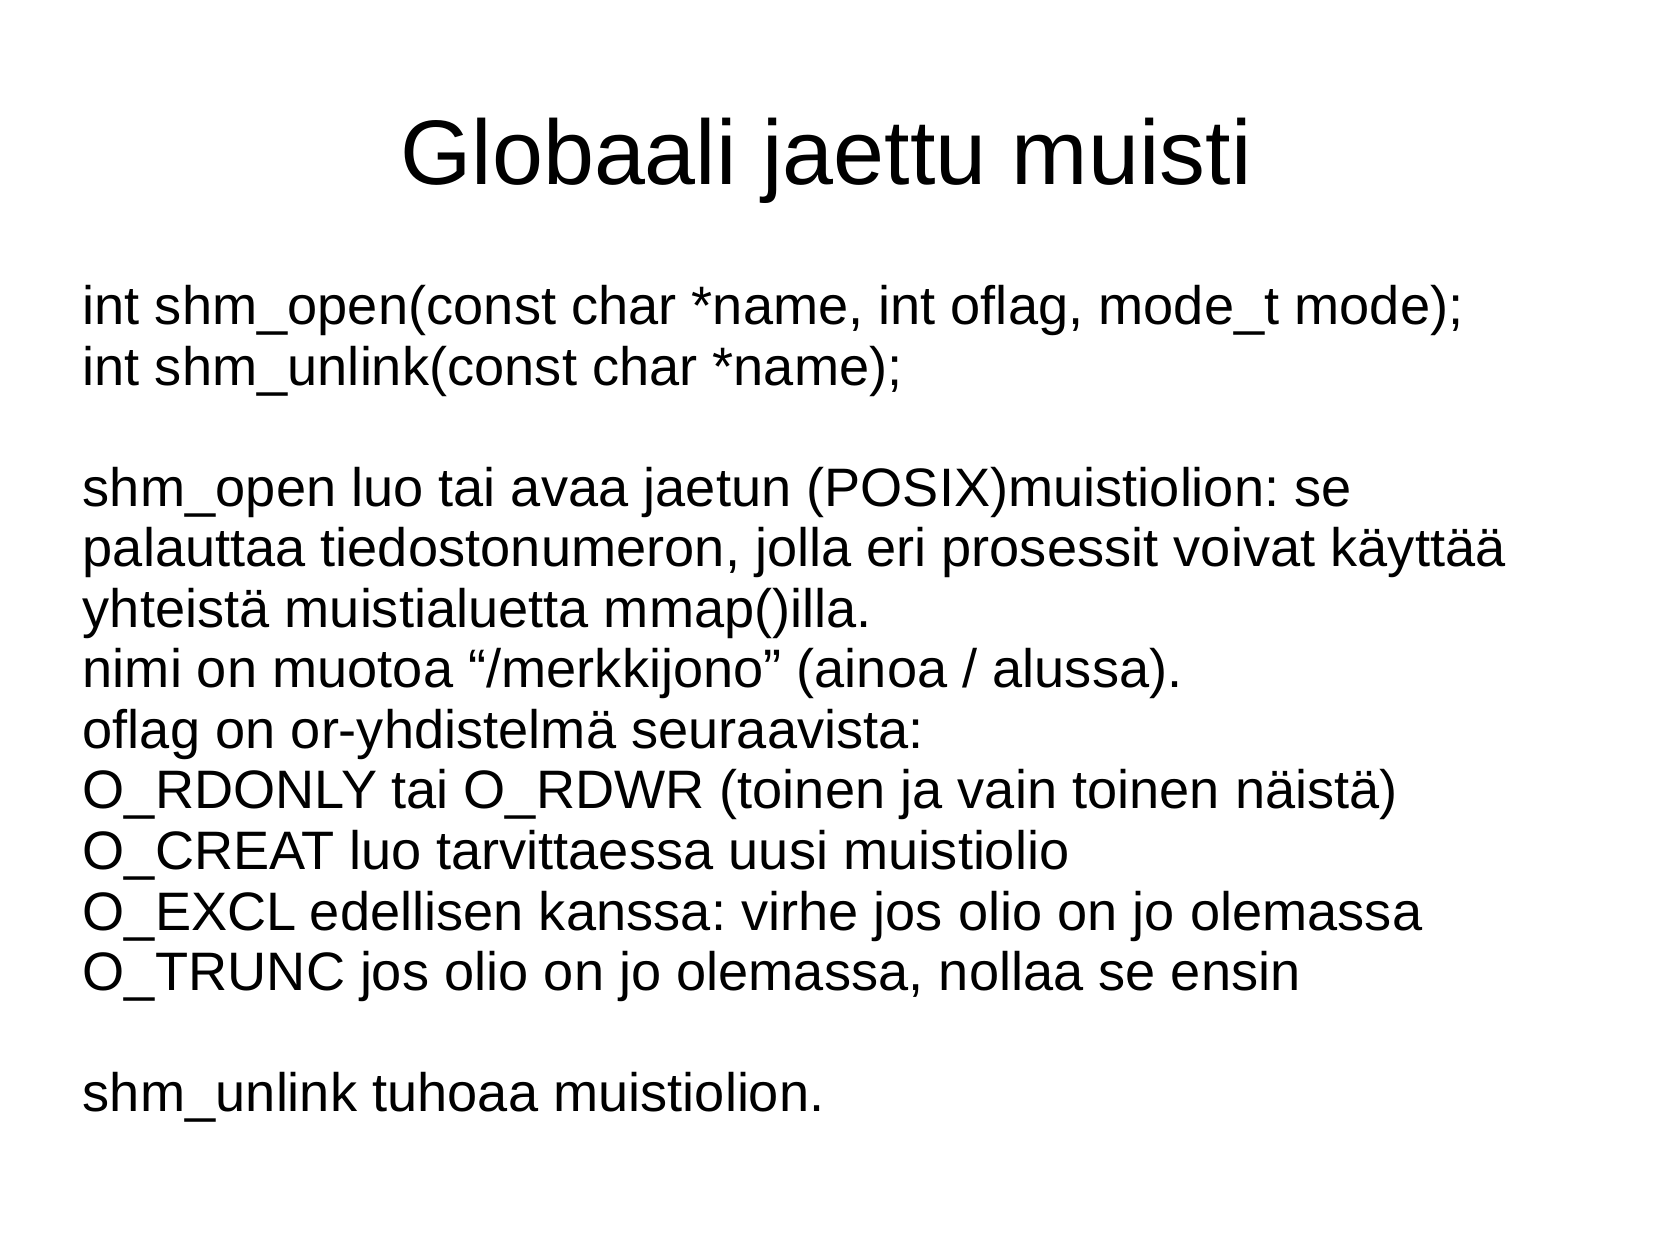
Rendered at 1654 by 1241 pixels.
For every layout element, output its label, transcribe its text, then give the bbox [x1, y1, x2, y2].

title Globaali jaettu muisti [82, 56, 1571, 250]
subtitle int shm_open(const char *name, int oflag, mode_t mode); int shm_unlink(const char *name); shm_open luo tai avaa jaetun (POSIX)muistiolion: se palauttaa tiedostonumeron, jolla eri prosessit voivat käyttää yhteistä muistialuetta mmap()illa. nimi on muotoa “/merkkijono” (ainoa / alussa). oflag on or-yhdistelmä seuraavista: O_RDONLY tai O_RDWR (toinen ja vain toinen näistä) O_CREAT luo tarvittaessa uusi muistiolio O_EXCL edellisen kanssa: virhe jos olio on jo olemassa O_TRUNC jos olio on jo olemassa, nollaa se ensin shm_unlink tuhoaa muistiolion. [82, 275, 1571, 1124]
